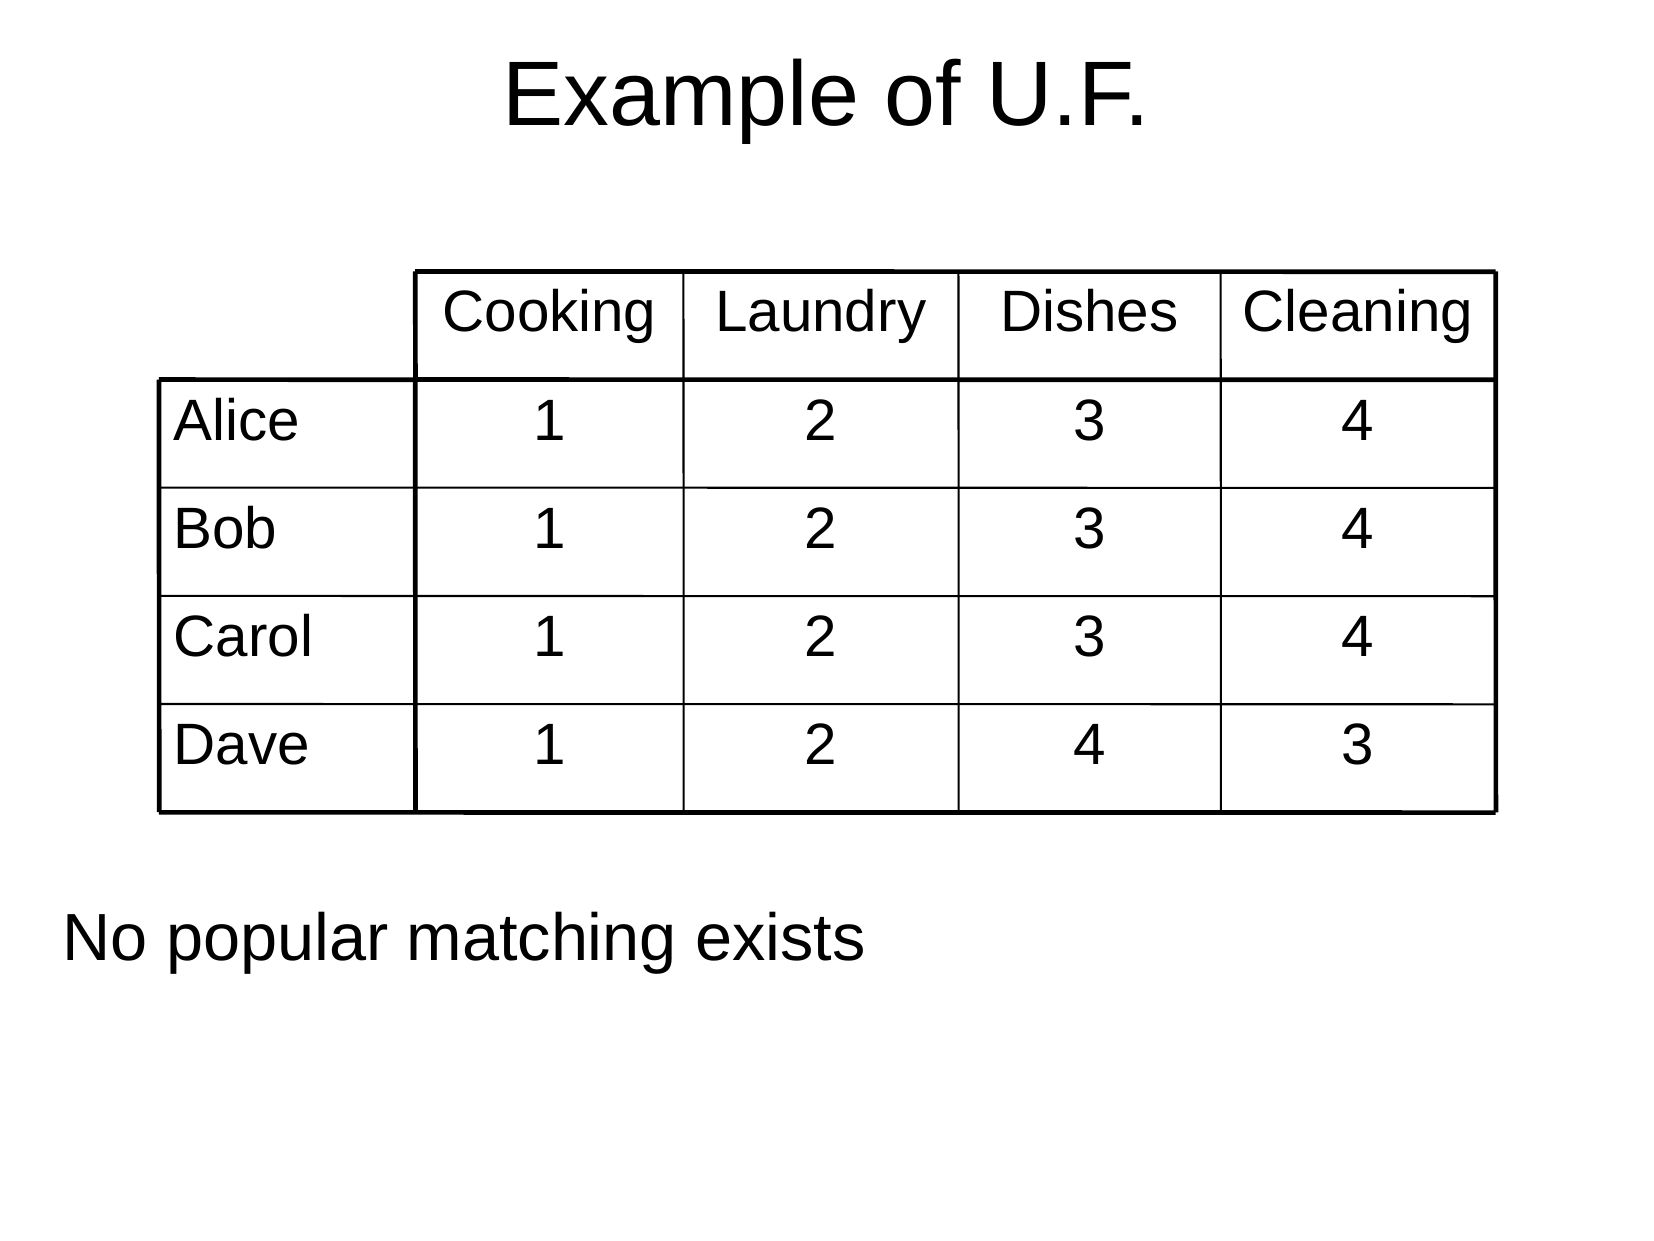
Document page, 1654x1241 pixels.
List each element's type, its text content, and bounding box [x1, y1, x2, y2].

text_box Laundry [685, 274, 957, 377]
text_box 1 [418, 706, 682, 810]
text_box 4 [960, 706, 1219, 810]
text_box Dishes [960, 274, 1219, 377]
text_box Carol [162, 597, 413, 703]
text_box 3 [960, 489, 1219, 595]
text_box 2 [685, 598, 957, 703]
text_box Dave [162, 706, 413, 810]
text_box 3 [960, 598, 1219, 703]
text_box 2 [685, 489, 957, 595]
text_box 2 [685, 706, 957, 810]
text_box 3 [960, 383, 1219, 486]
text_box 1 [418, 598, 682, 703]
text_box Cleaning [1222, 274, 1493, 377]
text_box 1 [418, 382, 682, 486]
text_box 1 [418, 489, 682, 595]
text_box 4 [1222, 383, 1493, 486]
text_box 4 [1222, 598, 1493, 703]
text_box Cooking [418, 274, 682, 377]
text_box 2 [685, 382, 957, 486]
text_box 4 [1222, 489, 1493, 595]
text_box Bob [162, 489, 413, 594]
title Example of U.F. [0, 7, 1654, 181]
list No popular matching exists [45, 900, 1609, 1241]
text_box Alice [162, 382, 412, 486]
text_box 3 [1222, 706, 1493, 810]
